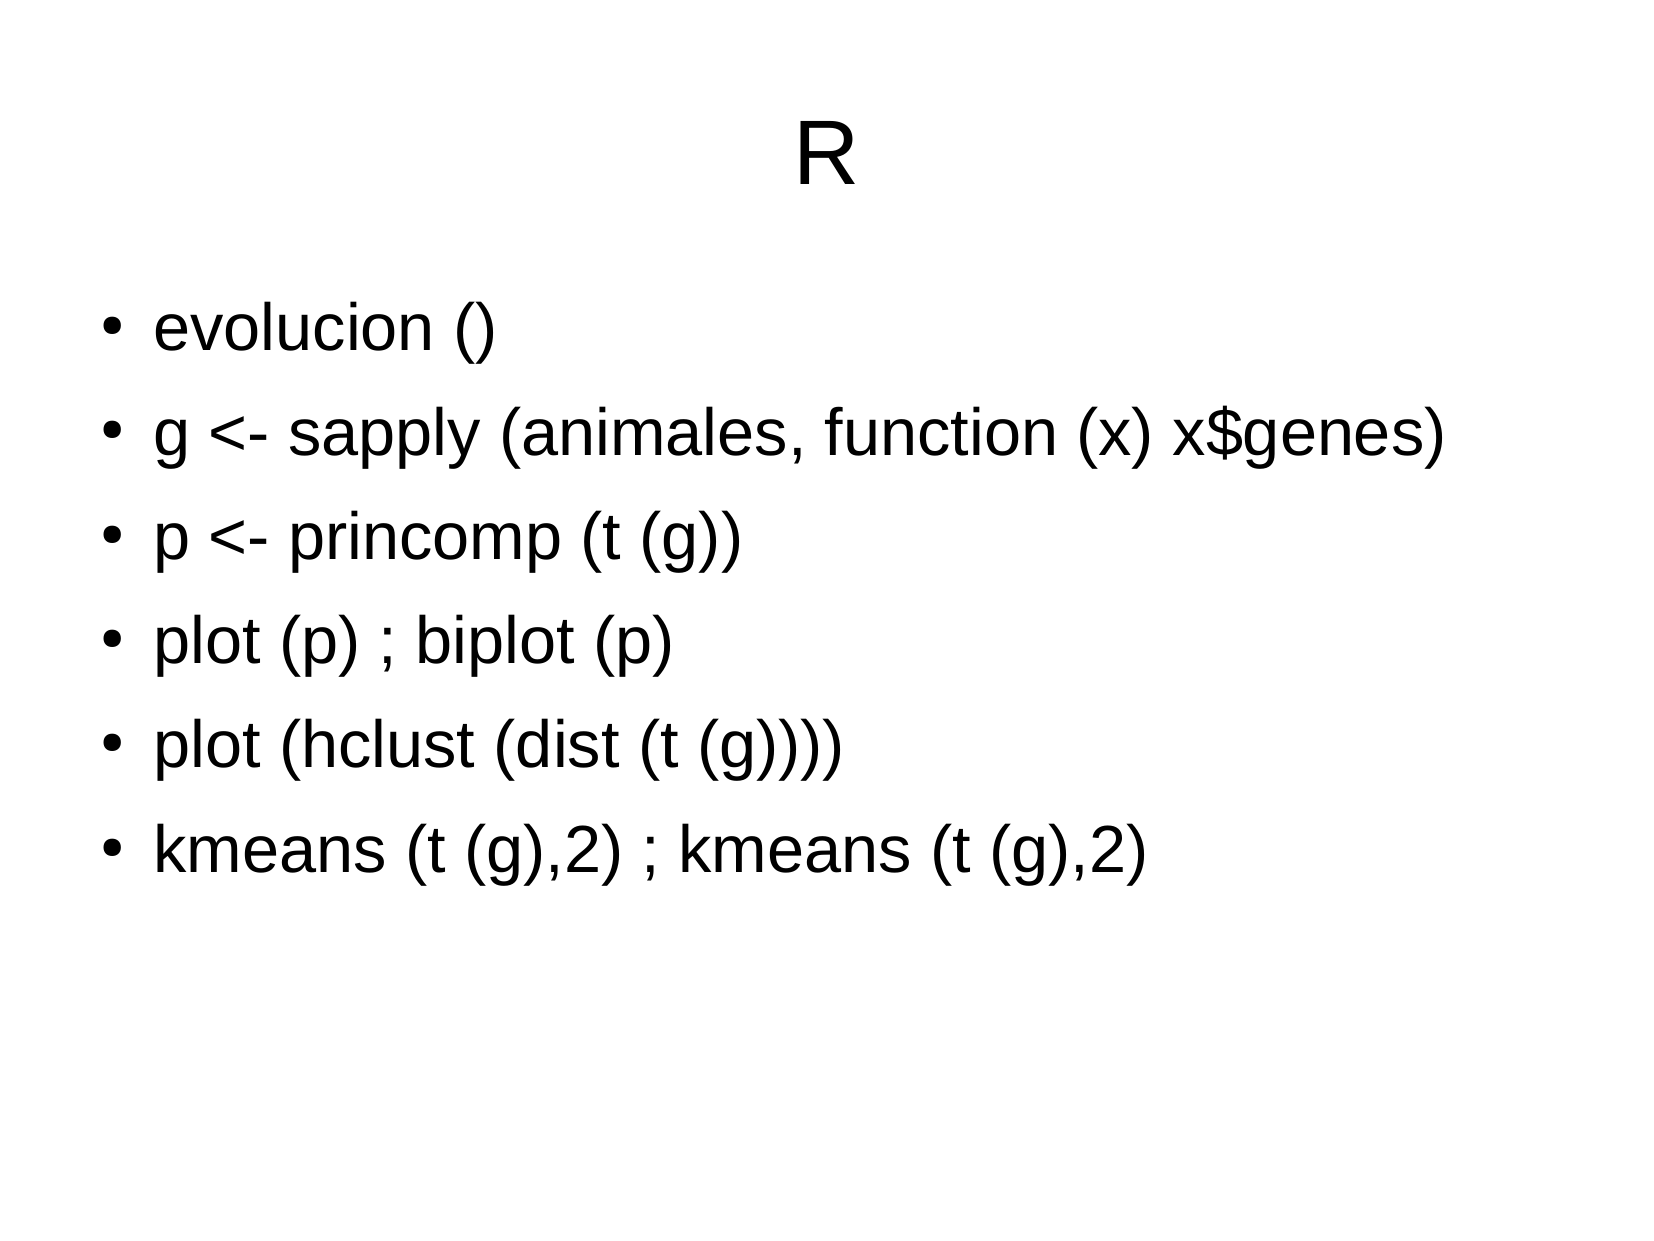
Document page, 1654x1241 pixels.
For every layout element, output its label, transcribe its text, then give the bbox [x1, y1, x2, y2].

title R [82, 49, 1571, 257]
list evolucion () g <- sapply (animales, function (x) x$genes) p <- princomp (t (g)) plot (p) ; biplot (p) plot (hclust (dist (t (g)))) kmeans (t (g),2) ; kmeans (t (g),2) [82, 290, 1571, 1010]
